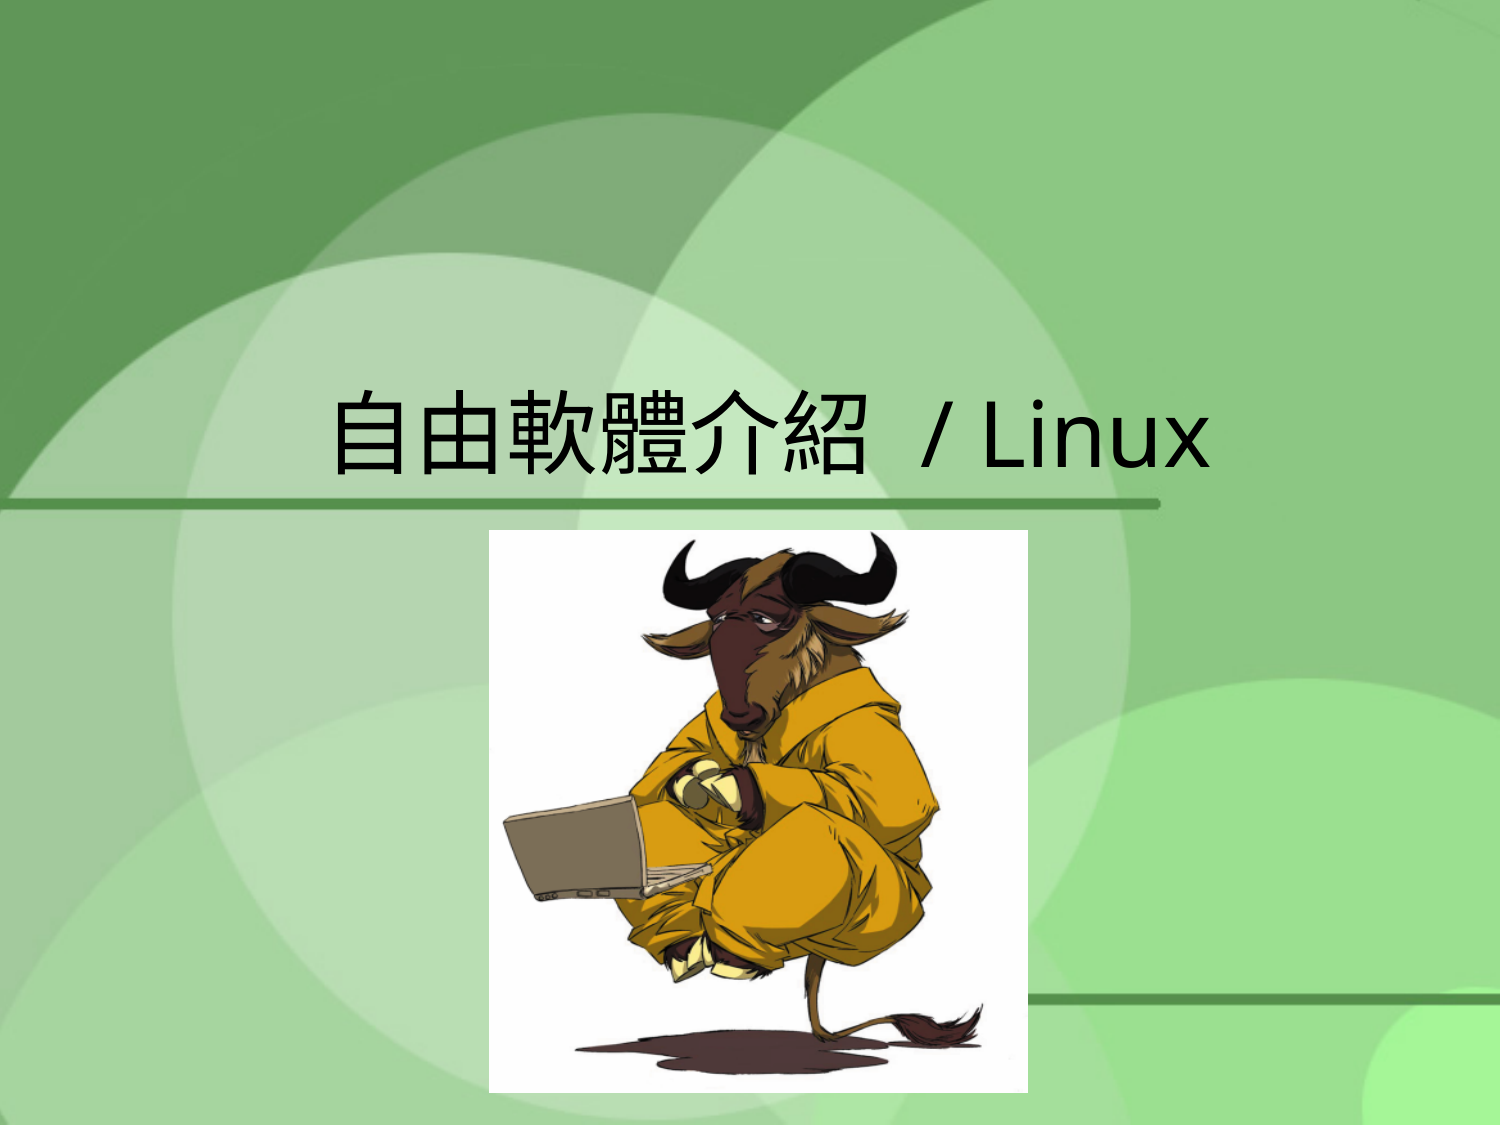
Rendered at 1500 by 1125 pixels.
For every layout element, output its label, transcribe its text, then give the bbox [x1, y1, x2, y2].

title 自由軟體介紹 / Linux [59, 164, 1477, 502]
picture [0, 0, 1500, 1125]
